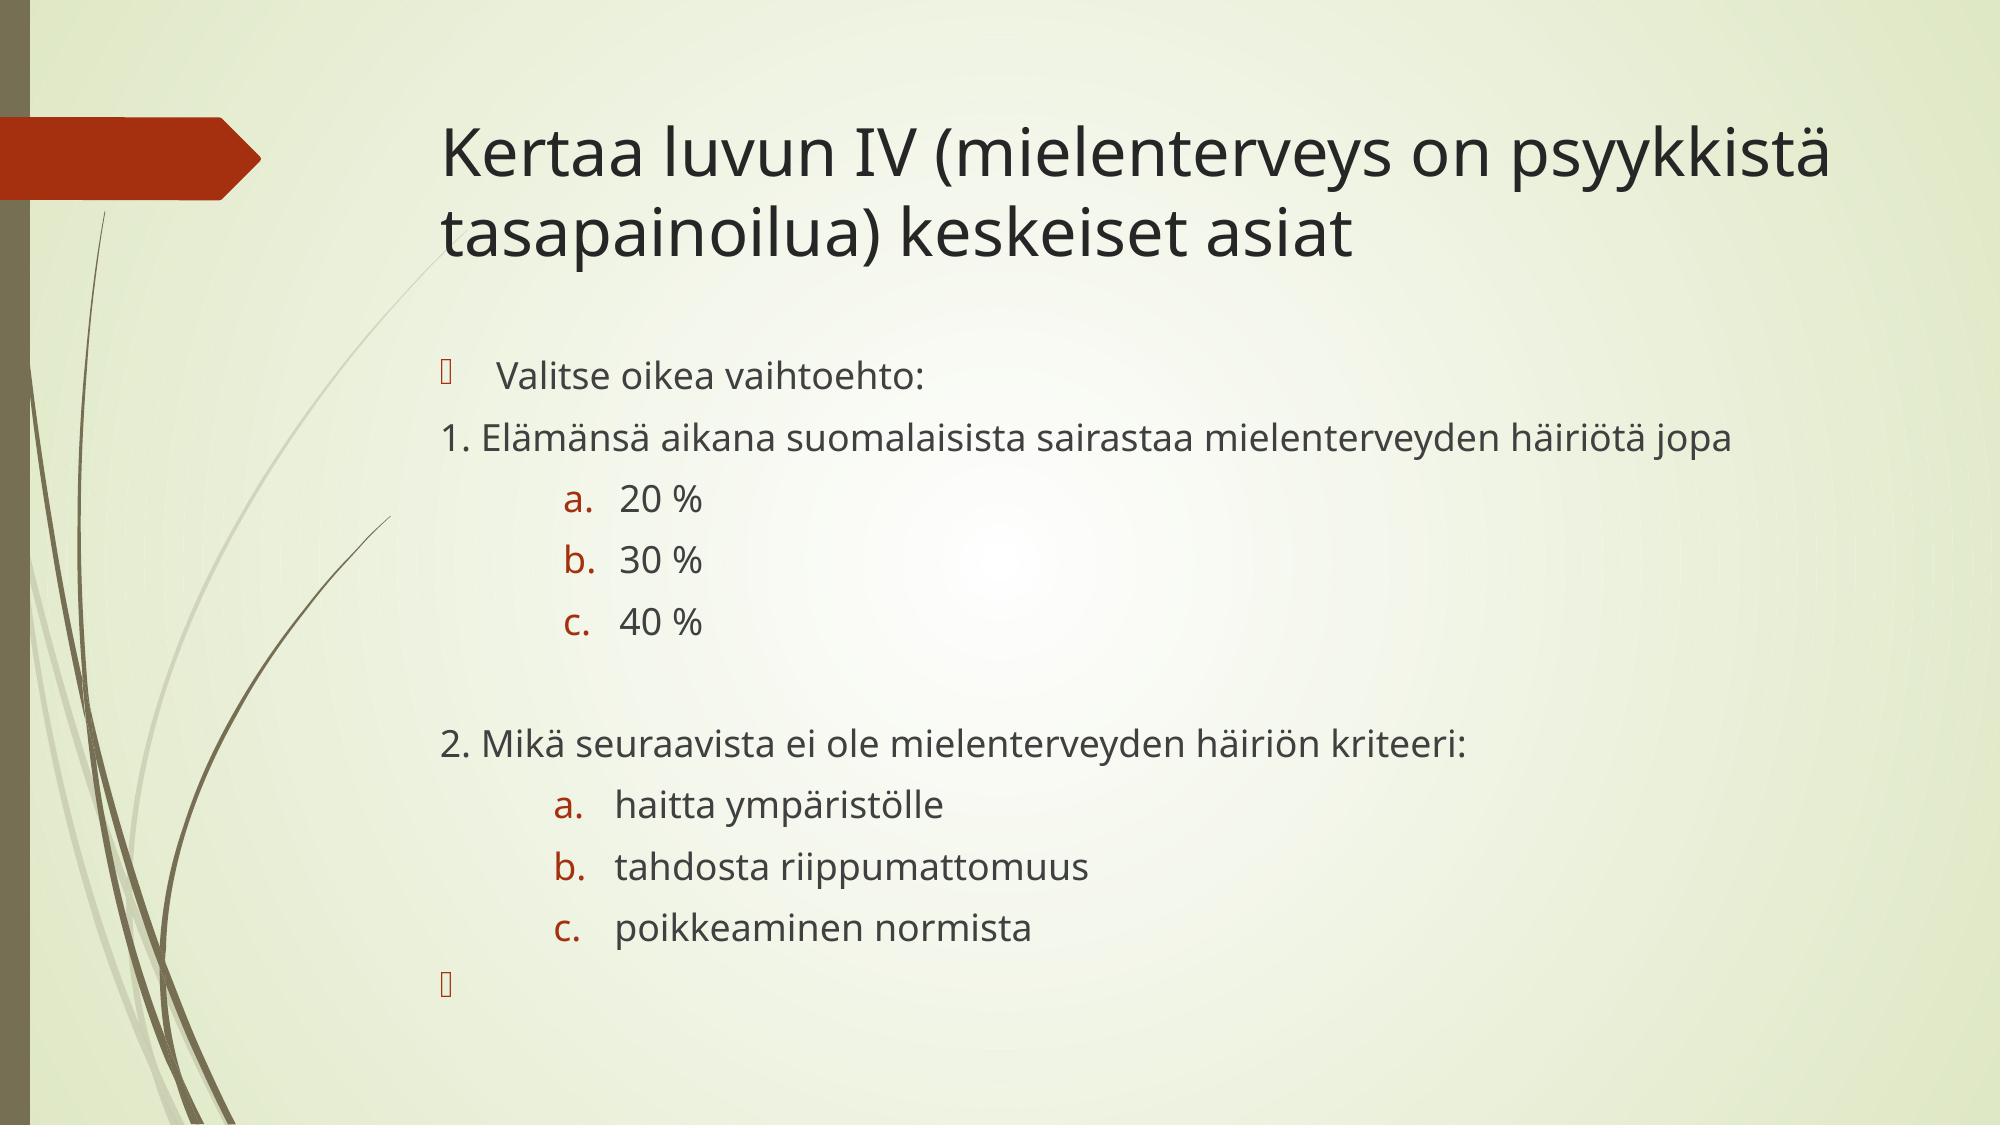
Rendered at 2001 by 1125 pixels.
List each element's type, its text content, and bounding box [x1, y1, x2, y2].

title Kertaa luvun IV (mielenterveys on psyykkistä tasapainoilua) keskeiset asiat [425, 102, 1888, 313]
list Valitse oikea vaihtoehto: 1. Elämänsä aikana suomalaisista sairastaa mielenterveyden häiriötä jopa 20 % 30 % 40 % 2. Mikä seuraavista ei ole mielenterveyden häiriön kriteeri: haitta ympäristölle tahdosta riippumattomuus poikkeaminen normista [424, 350, 1888, 970]
